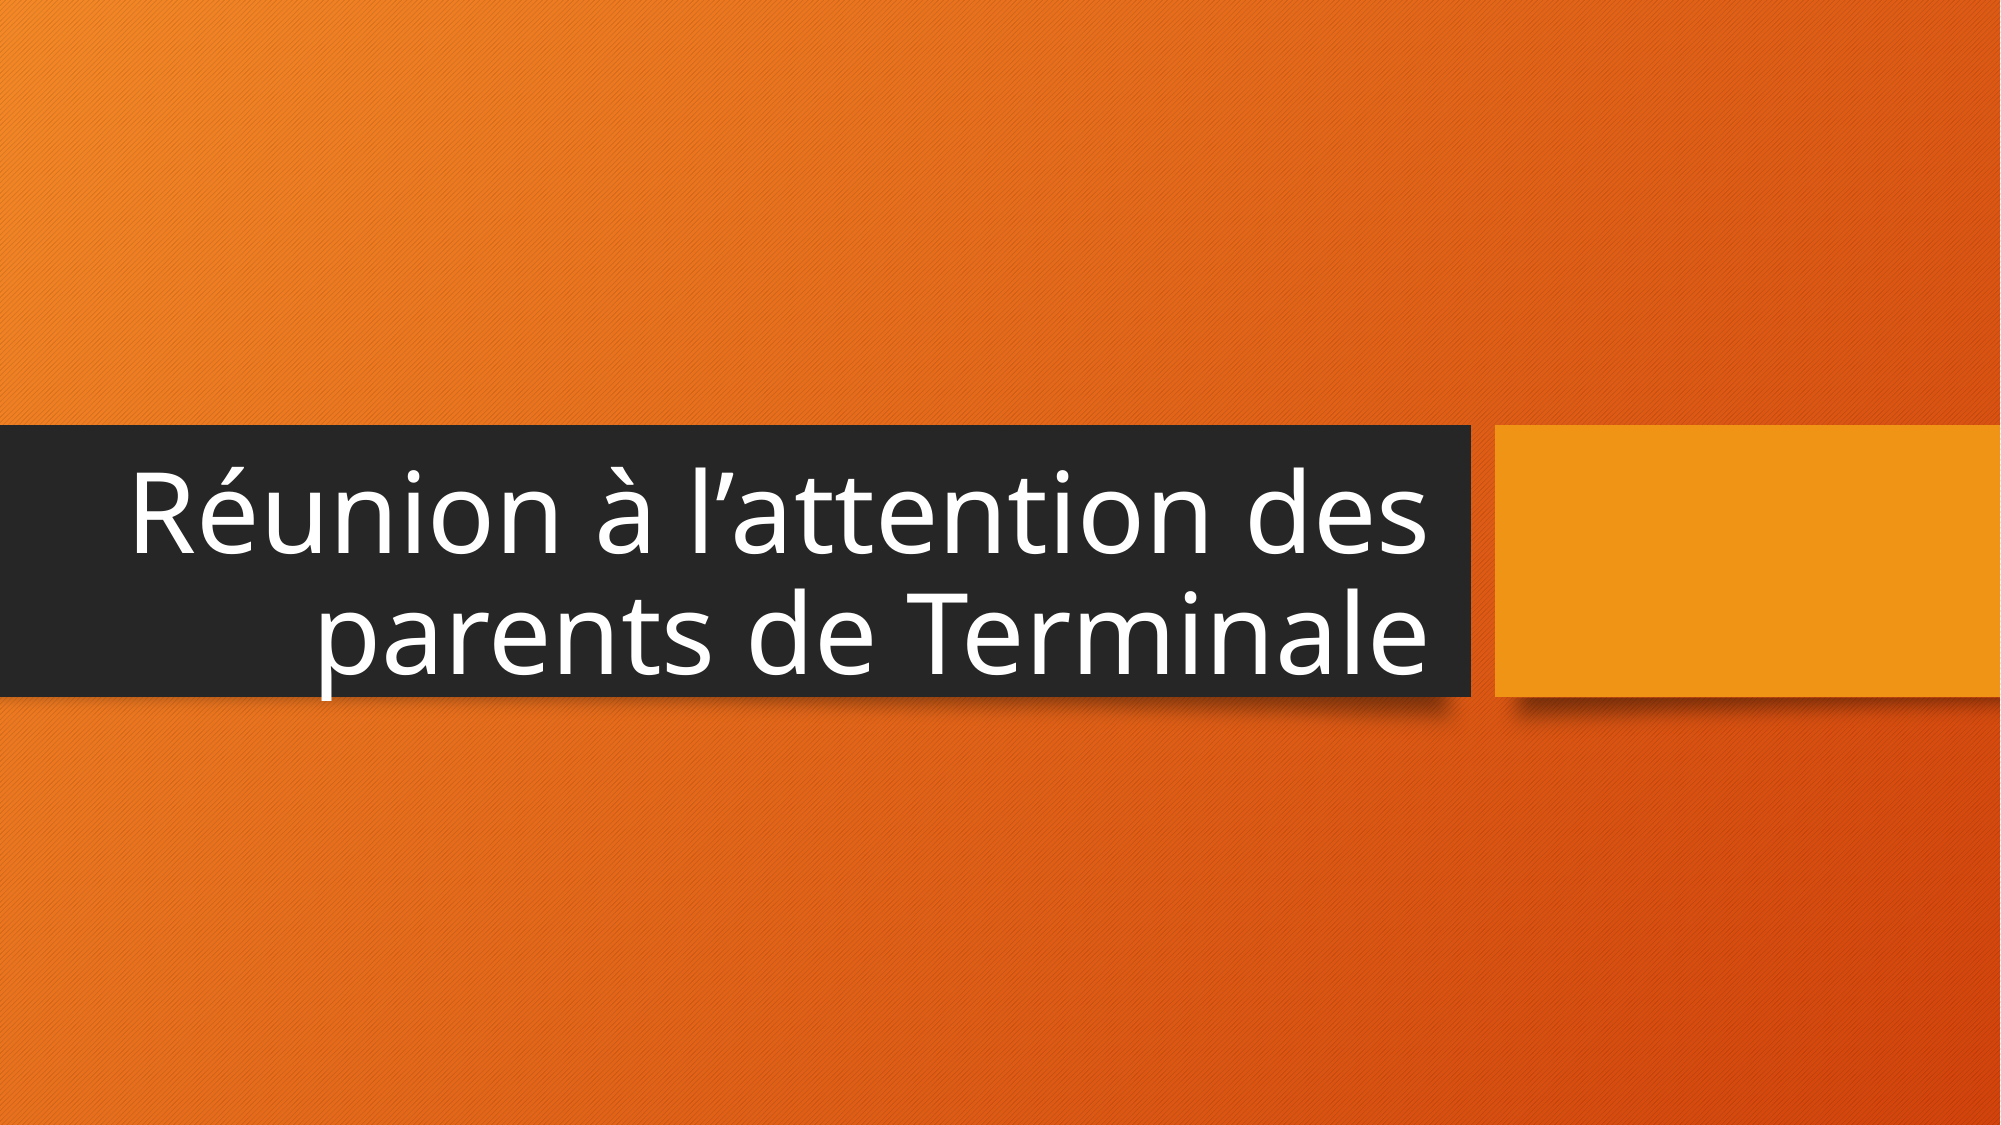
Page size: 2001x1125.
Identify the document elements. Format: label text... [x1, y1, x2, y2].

picture [1494, 696, 2000, 742]
picture [0, 695, 1472, 742]
title Réunion à l’attention des parents de Terminale [111, 448, 1448, 674]
